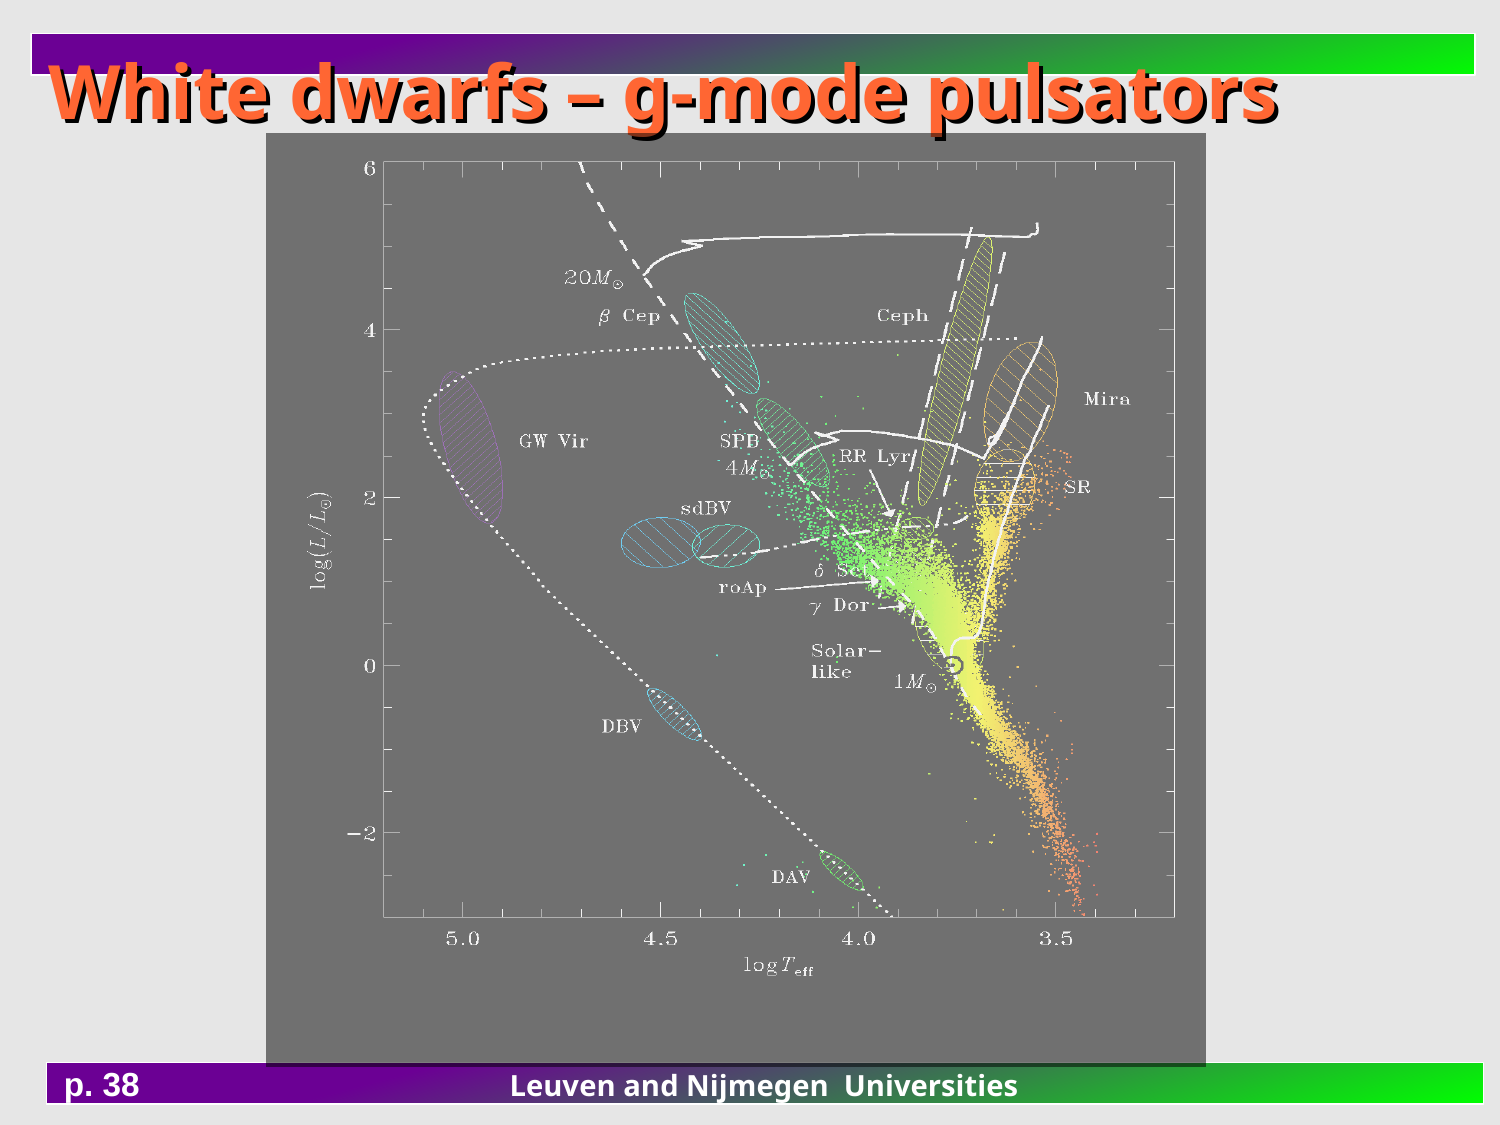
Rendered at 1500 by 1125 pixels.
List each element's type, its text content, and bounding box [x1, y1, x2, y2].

title White dwarfs – g-mode pulsators [33, 22, 1467, 149]
picture [266, 133, 1206, 1067]
